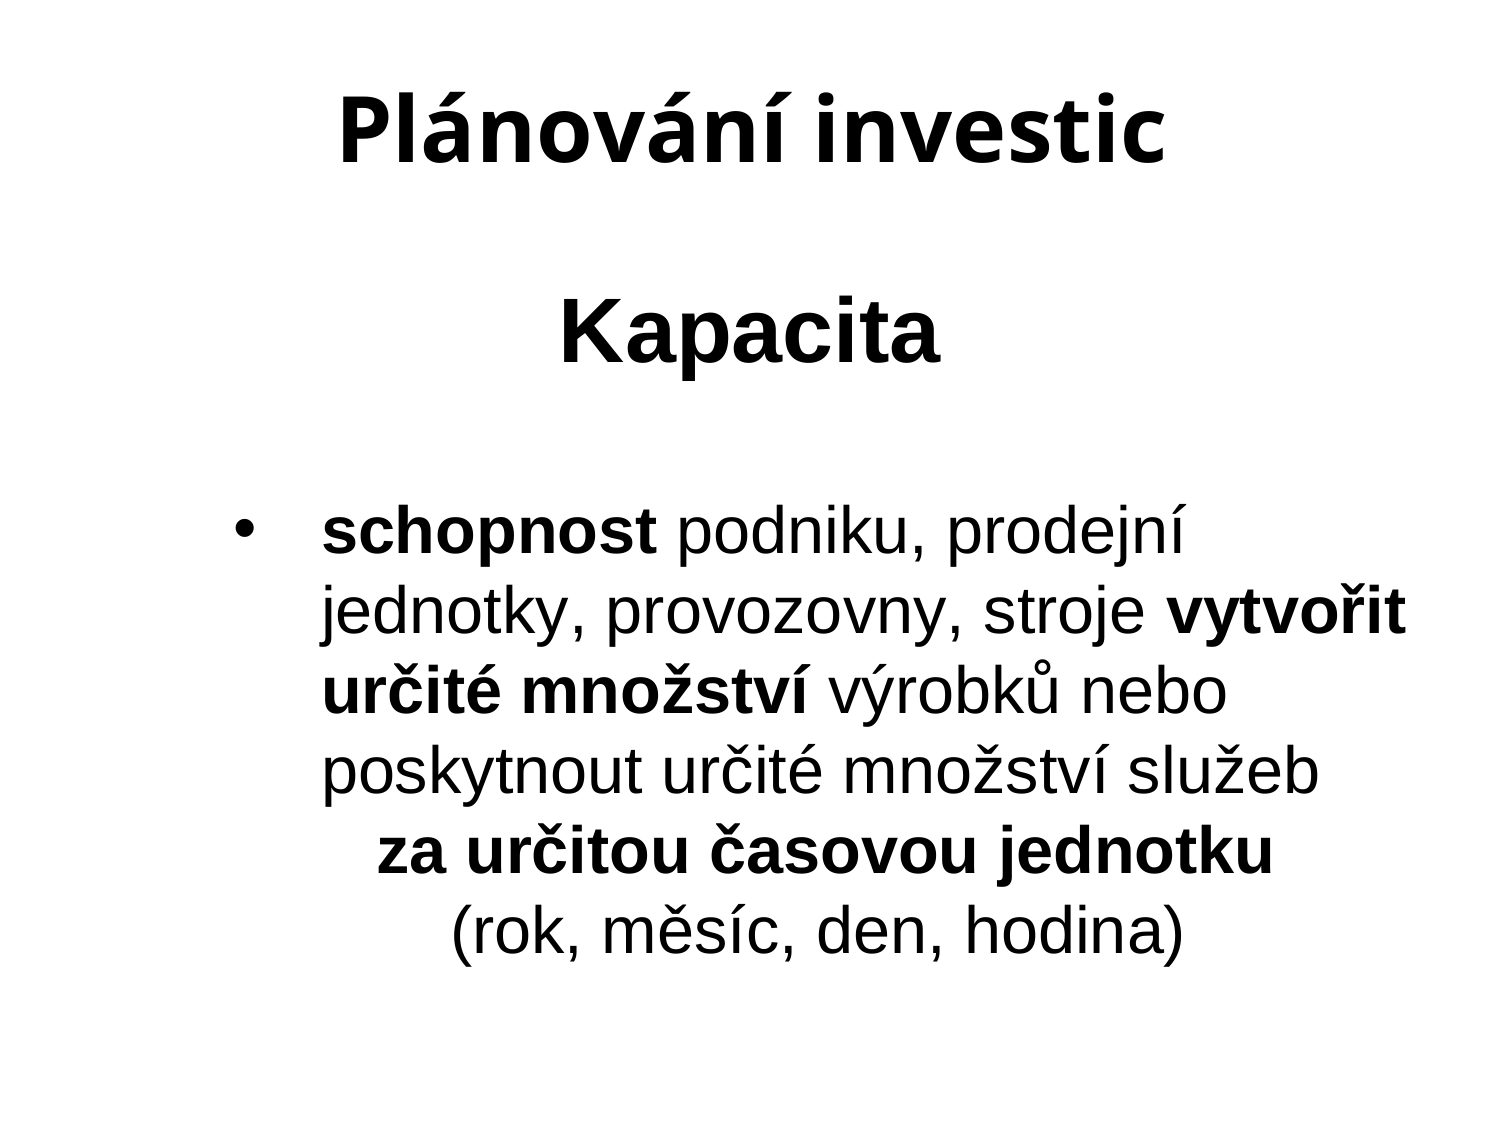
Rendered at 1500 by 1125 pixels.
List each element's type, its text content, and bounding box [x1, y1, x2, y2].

list schopnost podniku, prodejní jednotky, provozovny, stroje vytvořit určité množství výrobků nebo poskytnout určité množství služeb za určitou časovou jednotku (rok, měsíc, den, hodina) [218, 479, 1447, 1072]
title Kapacita [75, 231, 1426, 420]
text_box Plánování investic [76, 66, 1427, 185]
